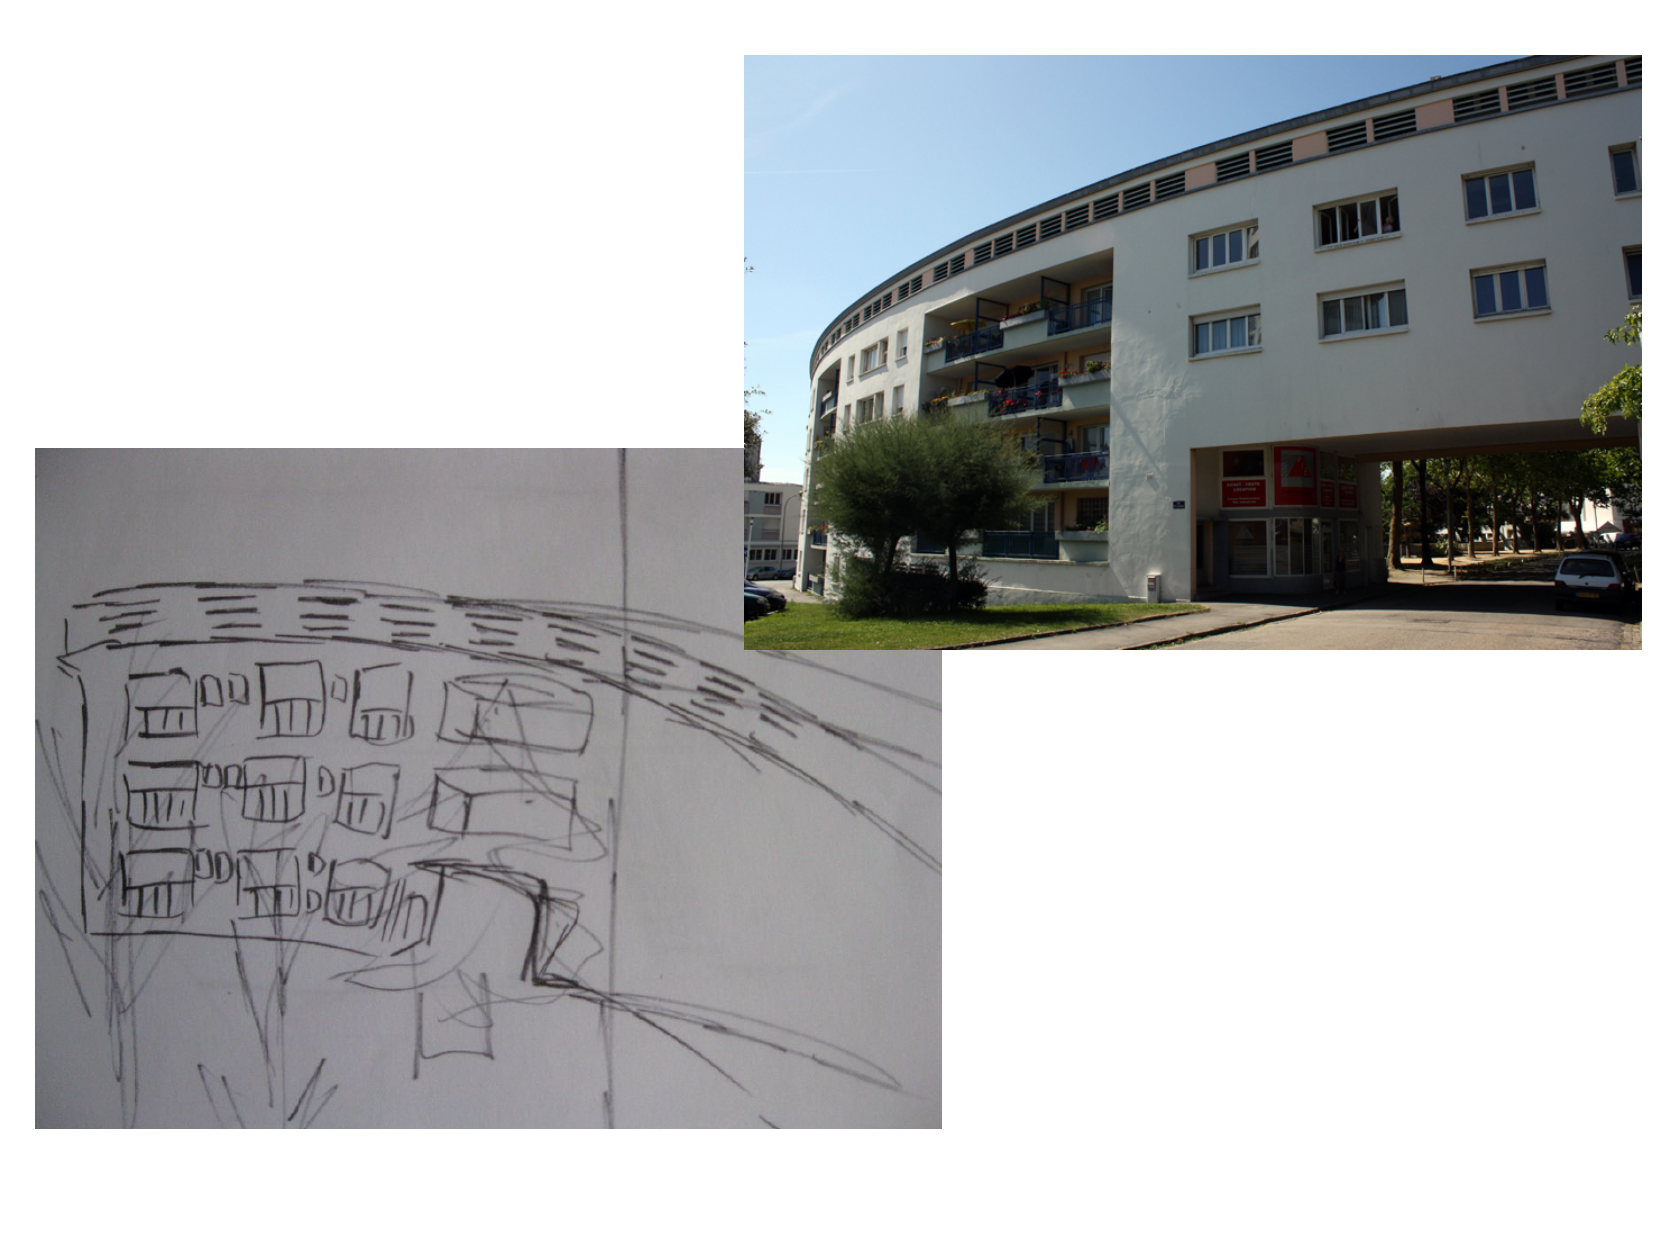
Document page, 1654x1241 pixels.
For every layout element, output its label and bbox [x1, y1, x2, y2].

picture [35, 55, 1642, 1129]
